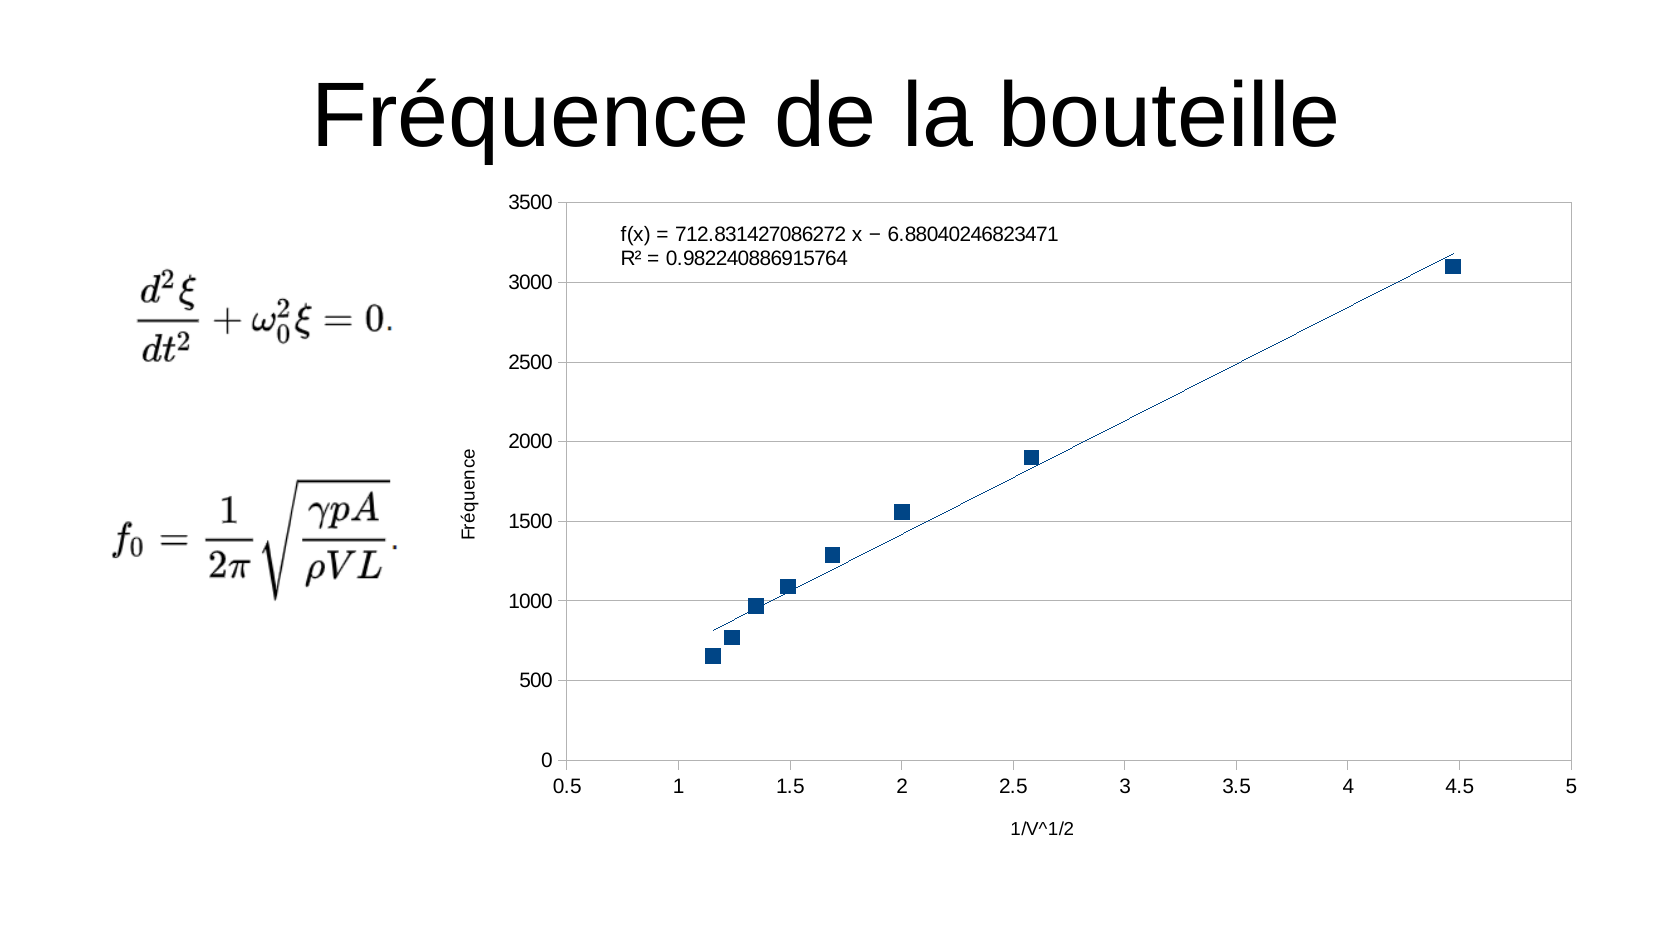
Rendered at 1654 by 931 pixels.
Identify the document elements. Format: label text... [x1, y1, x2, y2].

chart [425, 177, 1601, 871]
title Fréquence de la bouteille [82, 37, 1571, 193]
picture [75, 457, 425, 615]
picture [94, 264, 425, 378]
